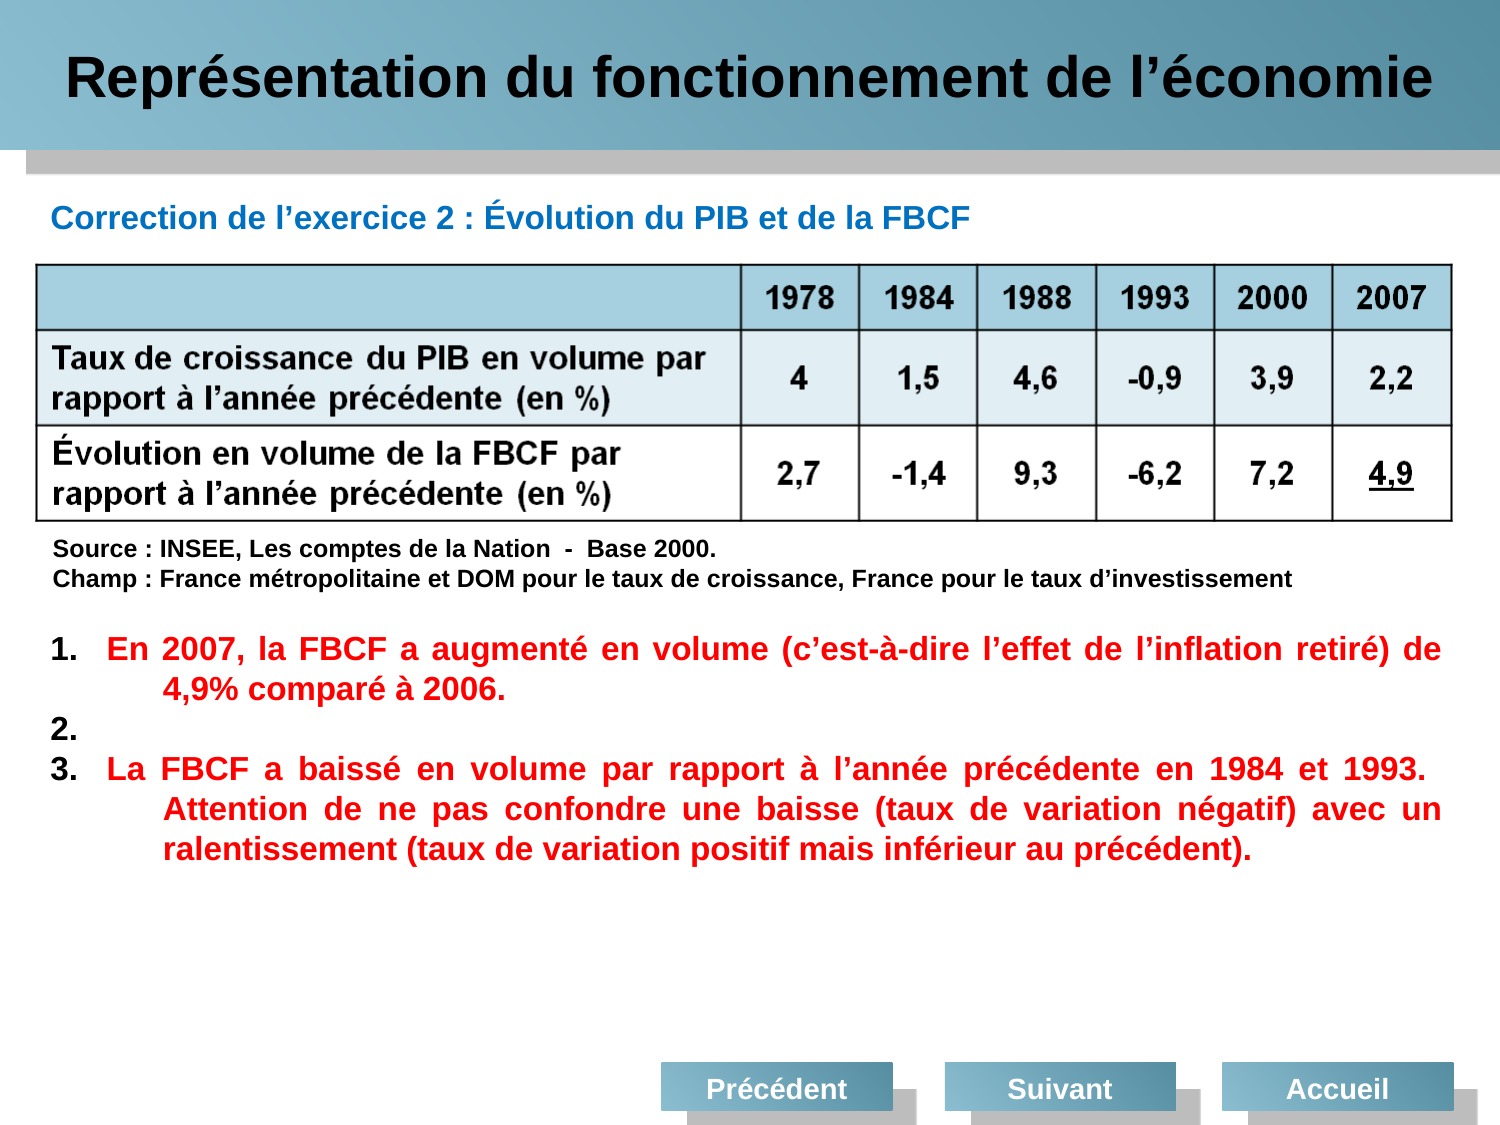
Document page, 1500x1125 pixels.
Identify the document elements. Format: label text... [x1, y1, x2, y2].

text_box Représentation du fonctionnement de l’économie [0, 0, 1500, 149]
picture [25, 253, 1463, 533]
text_box Précédent [661, 1062, 893, 1111]
text_box Source : INSEE, Les comptes de la Nation - Base 2000. Champ : France métropolitaine et DOM pour le taux de croissance, France pour le taux d’investissement [37, 525, 1382, 602]
text_box En 2007, la FBCF a augmenté en volume (c’est-à-dire l’effet de l’inflation retiré) de 4,9% comparé à 2006. La FBCF a baissé en volume par rapport à l’année précédente en 1984 et 1993. Attention de ne pas confondre une baisse (taux de variation négatif) avec un ralentissement (taux de variation positif mais inférieur au précédent). [35, 620, 1459, 876]
text_box Accueil [1222, 1062, 1454, 1111]
text_box Suivant [944, 1062, 1176, 1111]
text_box Correction de l’exercice 2 : Évolution du PIB et de la FBCF [35, 189, 1454, 253]
